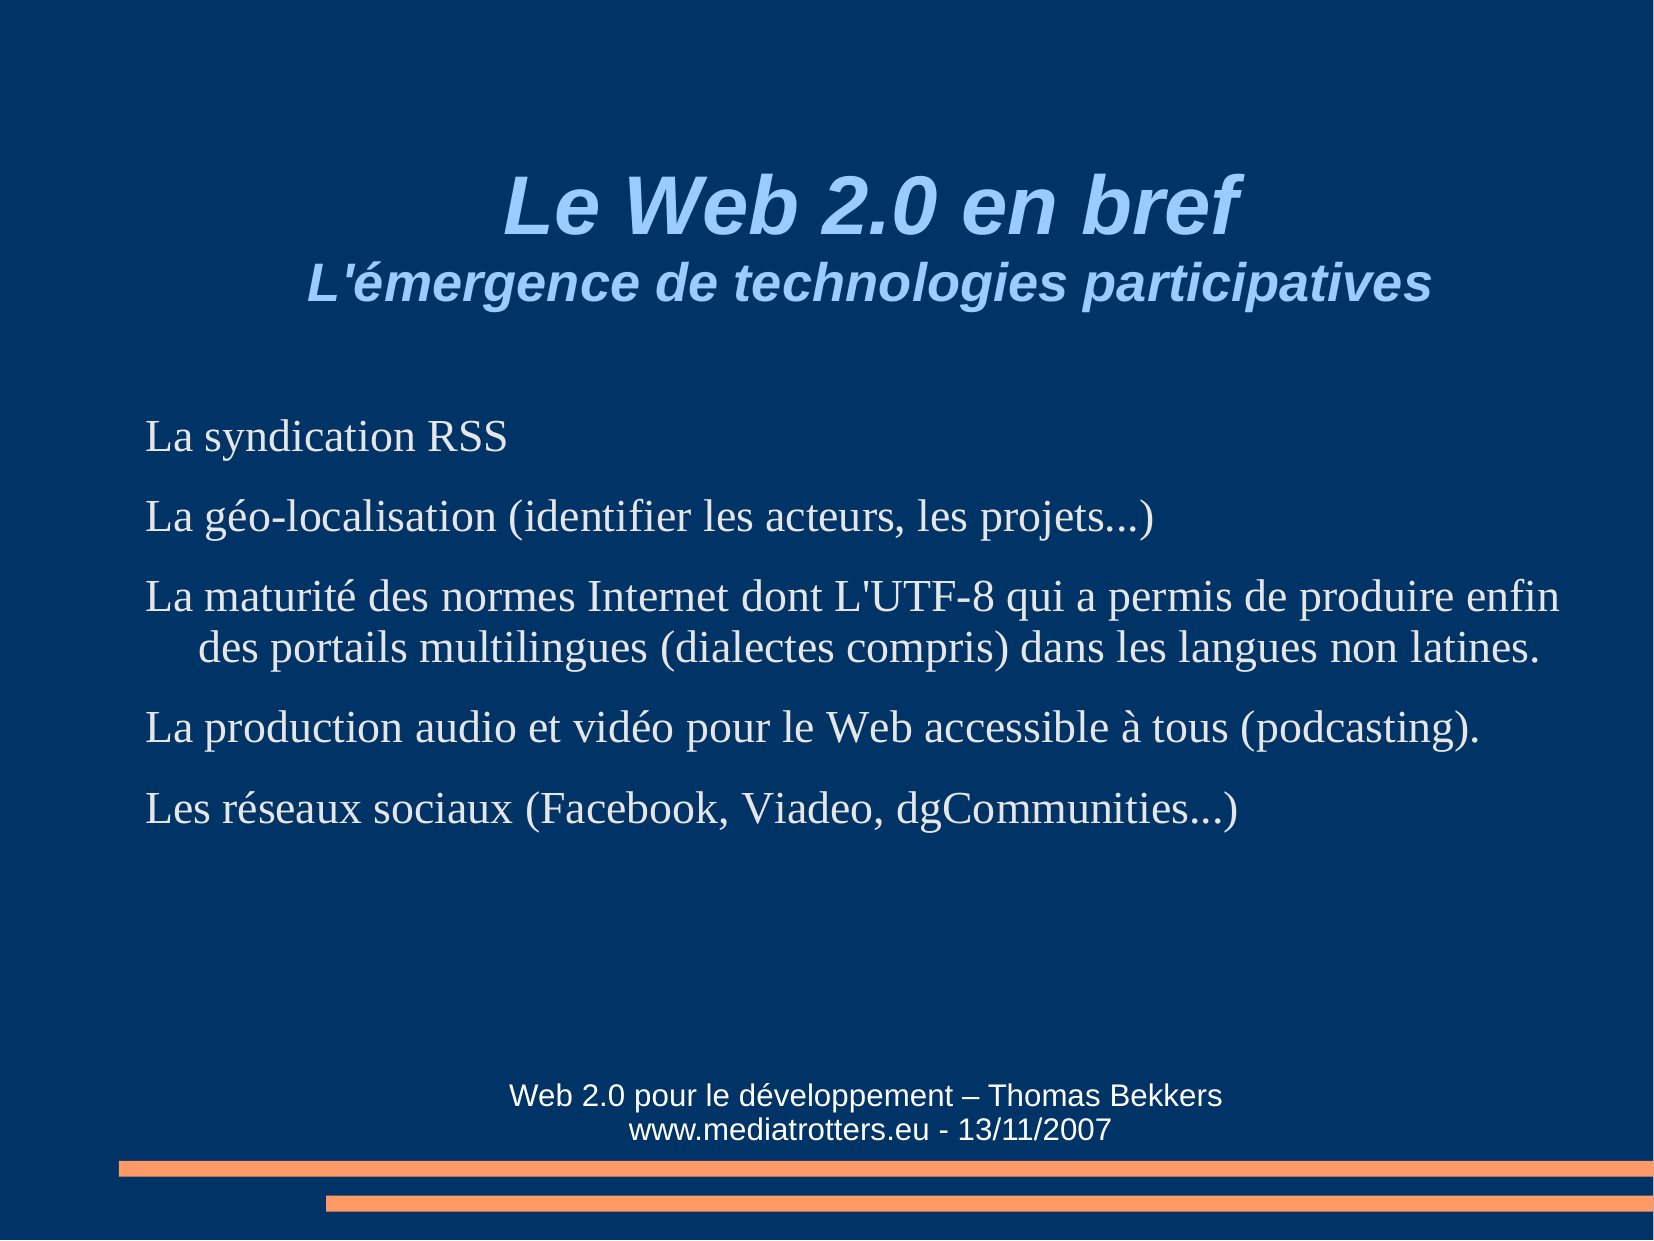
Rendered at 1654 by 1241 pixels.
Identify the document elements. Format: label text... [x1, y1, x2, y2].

title Le Web 2.0 en bref L'émergence de technologies participatives [165, 158, 1578, 314]
list La syndication RSS La géo-localisation (identifier les acteurs, les projets...) La maturité des normes Internet dont L'UTF-8 qui a permis de produire enfin des portails multilingues (dialectes compris) dans les langues non latines. La production audio et vidéo pour le Web accessible à tous (podcasting). Les réseaux sociaux (Facebook, Viadeo, dgCommunities...) [127, 410, 1567, 1016]
